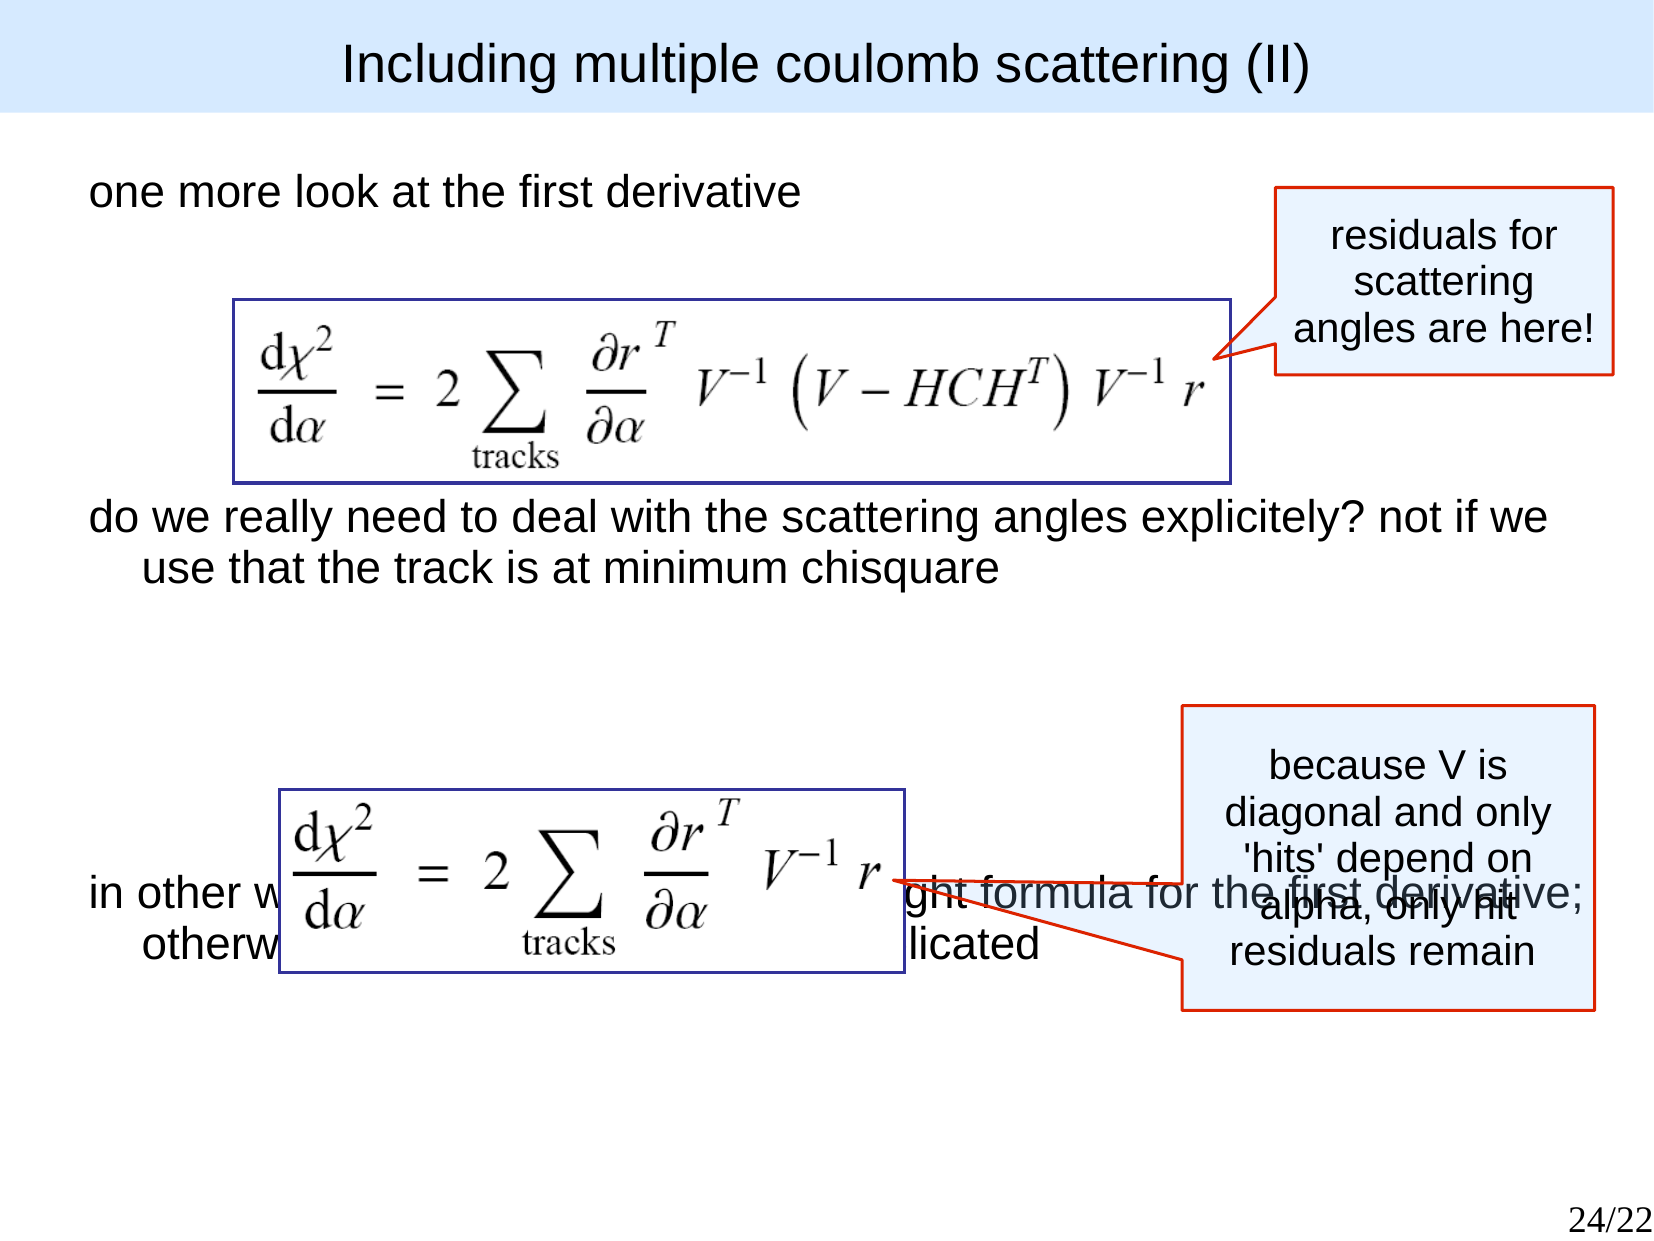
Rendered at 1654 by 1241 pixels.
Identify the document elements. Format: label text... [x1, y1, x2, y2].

list one more look at the first derivative do we really need to deal with the scattering angles explicitely? not if we use that the track is at minimum chisquare in other words: make sure you use the right formula for the first derivative; otherwise, things become really complicated [70, 165, 1595, 1185]
text_box residuals for scattering angles are here! [1213, 187, 1614, 375]
text_box because V is diagonal and only 'hits' depend on alpha, only hit residuals remain [893, 705, 1595, 1011]
title Including multiple coulomb scattering (II) [121, 2, 1534, 125]
picture [280, 791, 904, 972]
picture [234, 301, 1230, 482]
